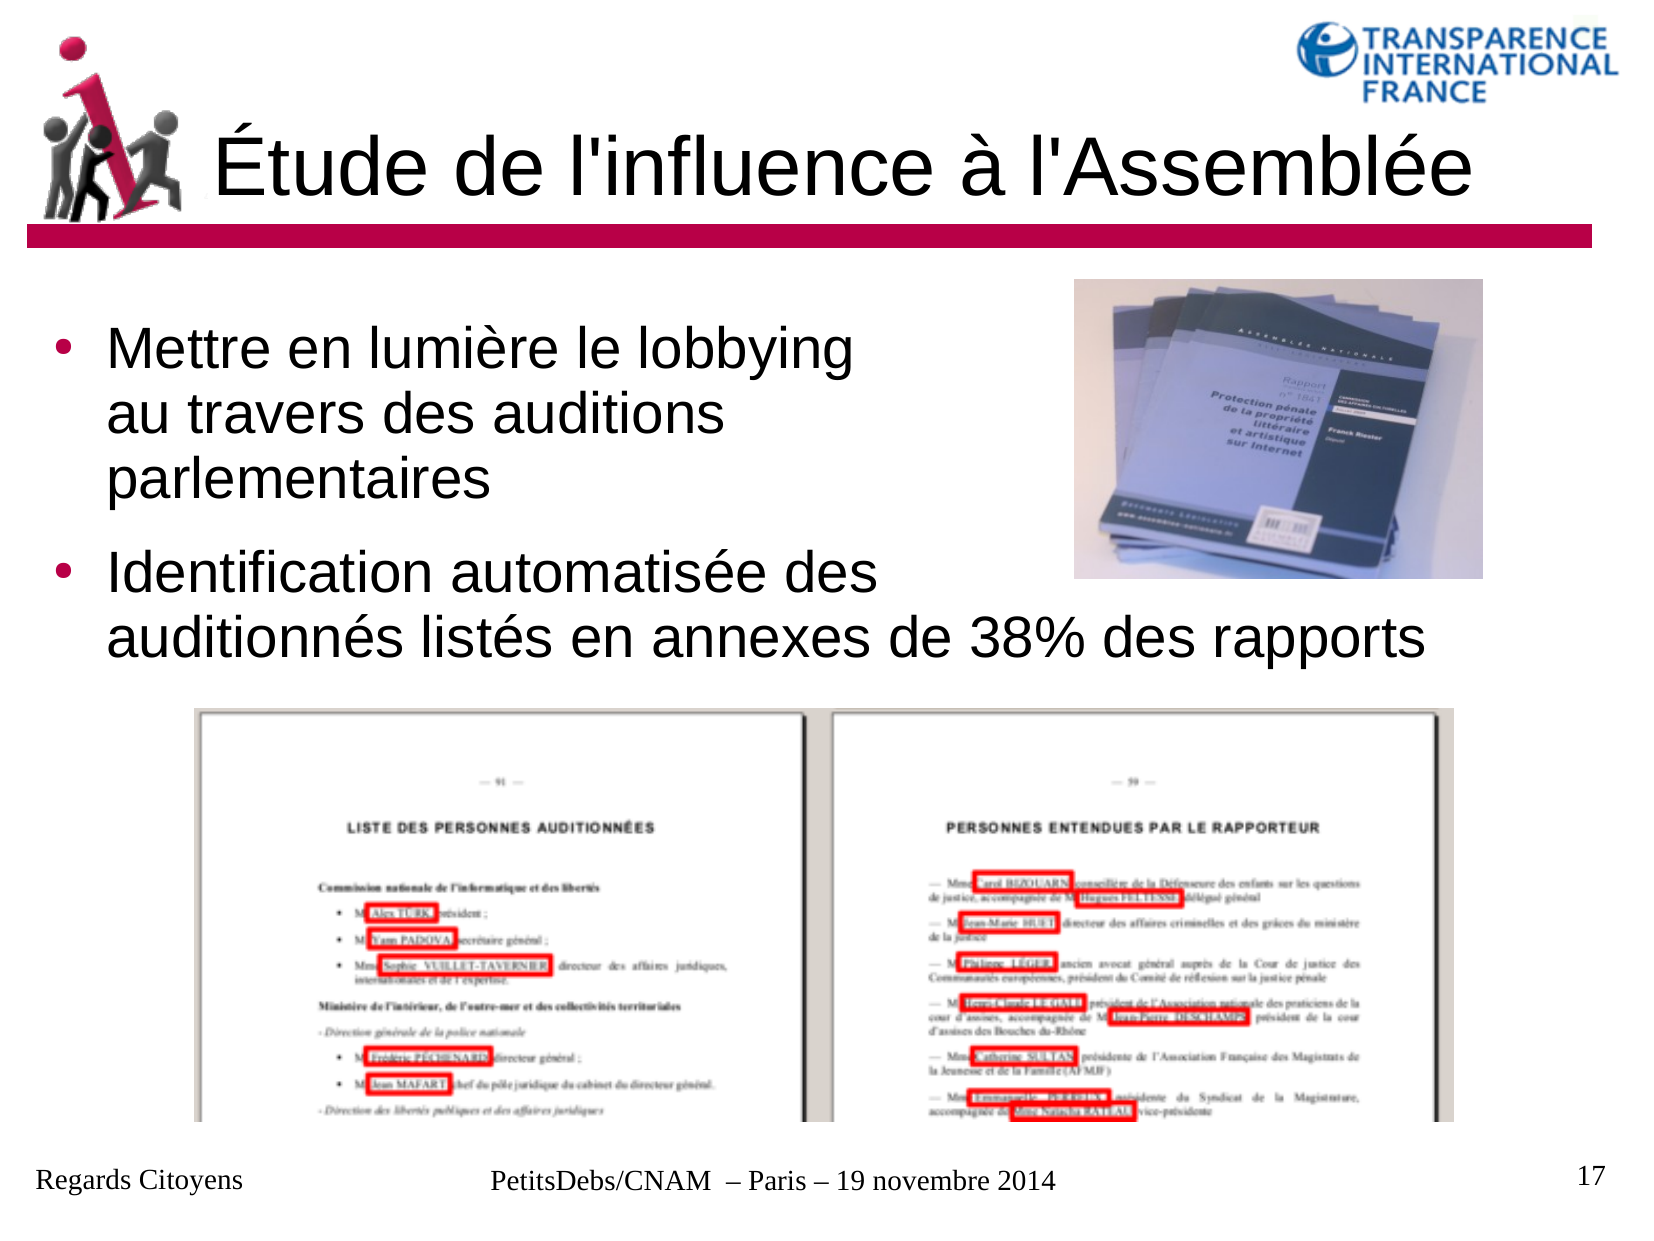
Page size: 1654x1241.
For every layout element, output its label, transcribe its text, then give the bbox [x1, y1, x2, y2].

picture [194, 708, 1454, 1123]
title Étude de l'influence à l'Assemblée [212, 70, 1601, 264]
picture [1269, 0, 1654, 125]
picture [27, 31, 208, 224]
picture [1074, 279, 1483, 579]
list Mettre en lumière le lobbying au travers des auditions parlementaires Identification automatisée des auditionnés listés en annexes de 38% des rapports [35, 315, 1447, 892]
